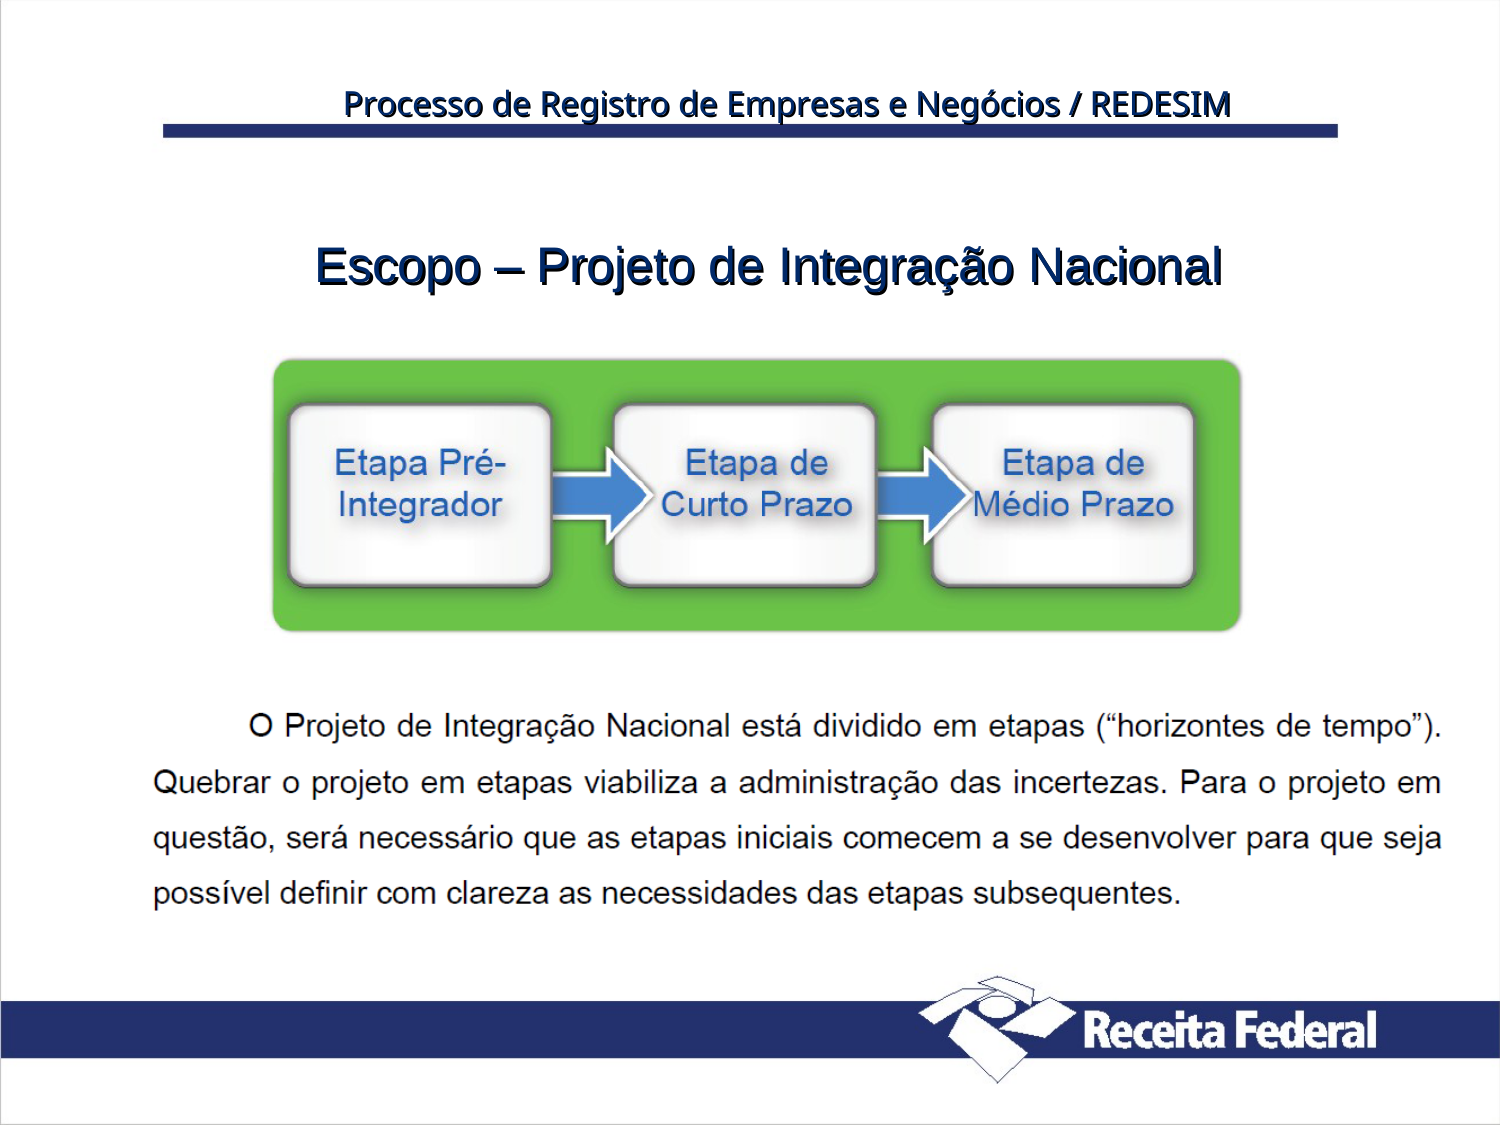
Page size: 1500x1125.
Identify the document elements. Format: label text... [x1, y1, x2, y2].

chart [137, 687, 1463, 914]
text_box Processo de Registro de Empresas e Negócios / REDESIM [162, 74, 1413, 131]
picture [0, 0, 1500, 1125]
chart [249, 350, 1251, 644]
text_box Escopo – Projeto de Integração Nacional [212, 224, 1326, 301]
